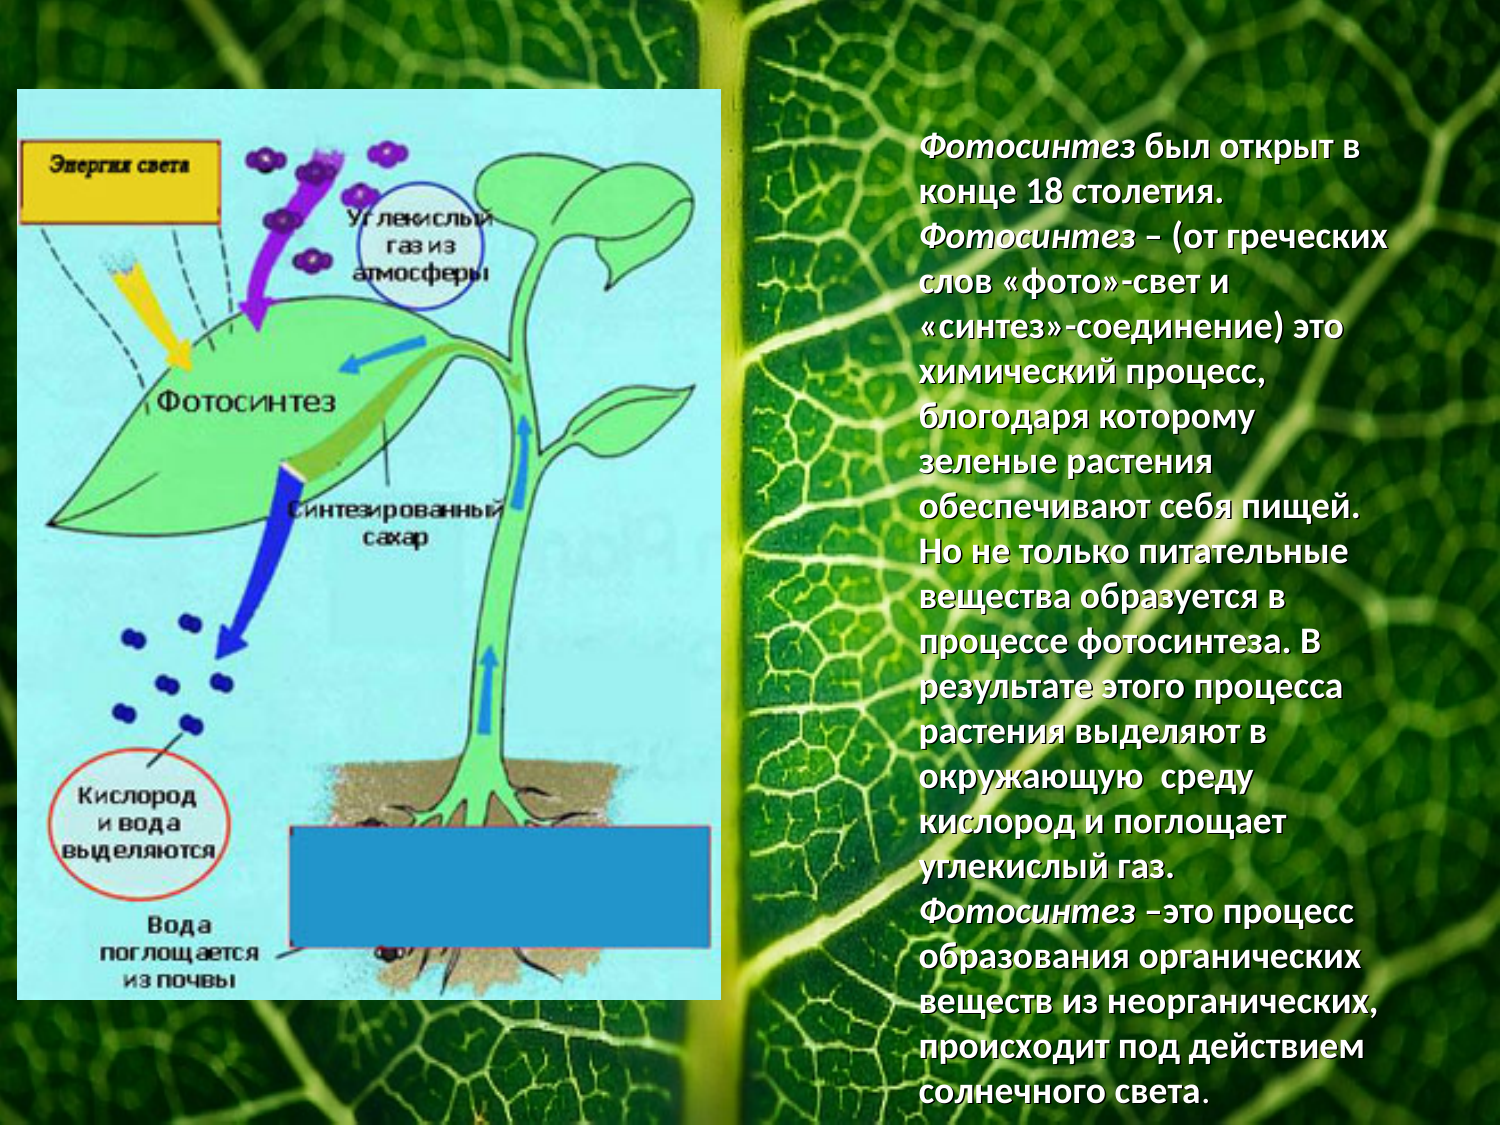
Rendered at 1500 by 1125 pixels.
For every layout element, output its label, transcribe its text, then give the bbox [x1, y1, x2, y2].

text_box Фотосинтез был открыт в конце 18 столетия. Фотосинтез – (от греческих слов «фото»-свет и «синтез»-соединение) это химический процесс, блогодаря которому зеленые растения обеспечивают себя пищей. Но не только питательные вещества образуется в процессе фотосинтеза. В результате этого процесса растения выделяют в окружающую среду кислород и поглощает углекислый газ. Фотосинтез –это процесс образования органических веществ из неорганических, происходит под действием солнечного света. [903, 113, 1412, 1084]
picture [0, 0, 1500, 1125]
